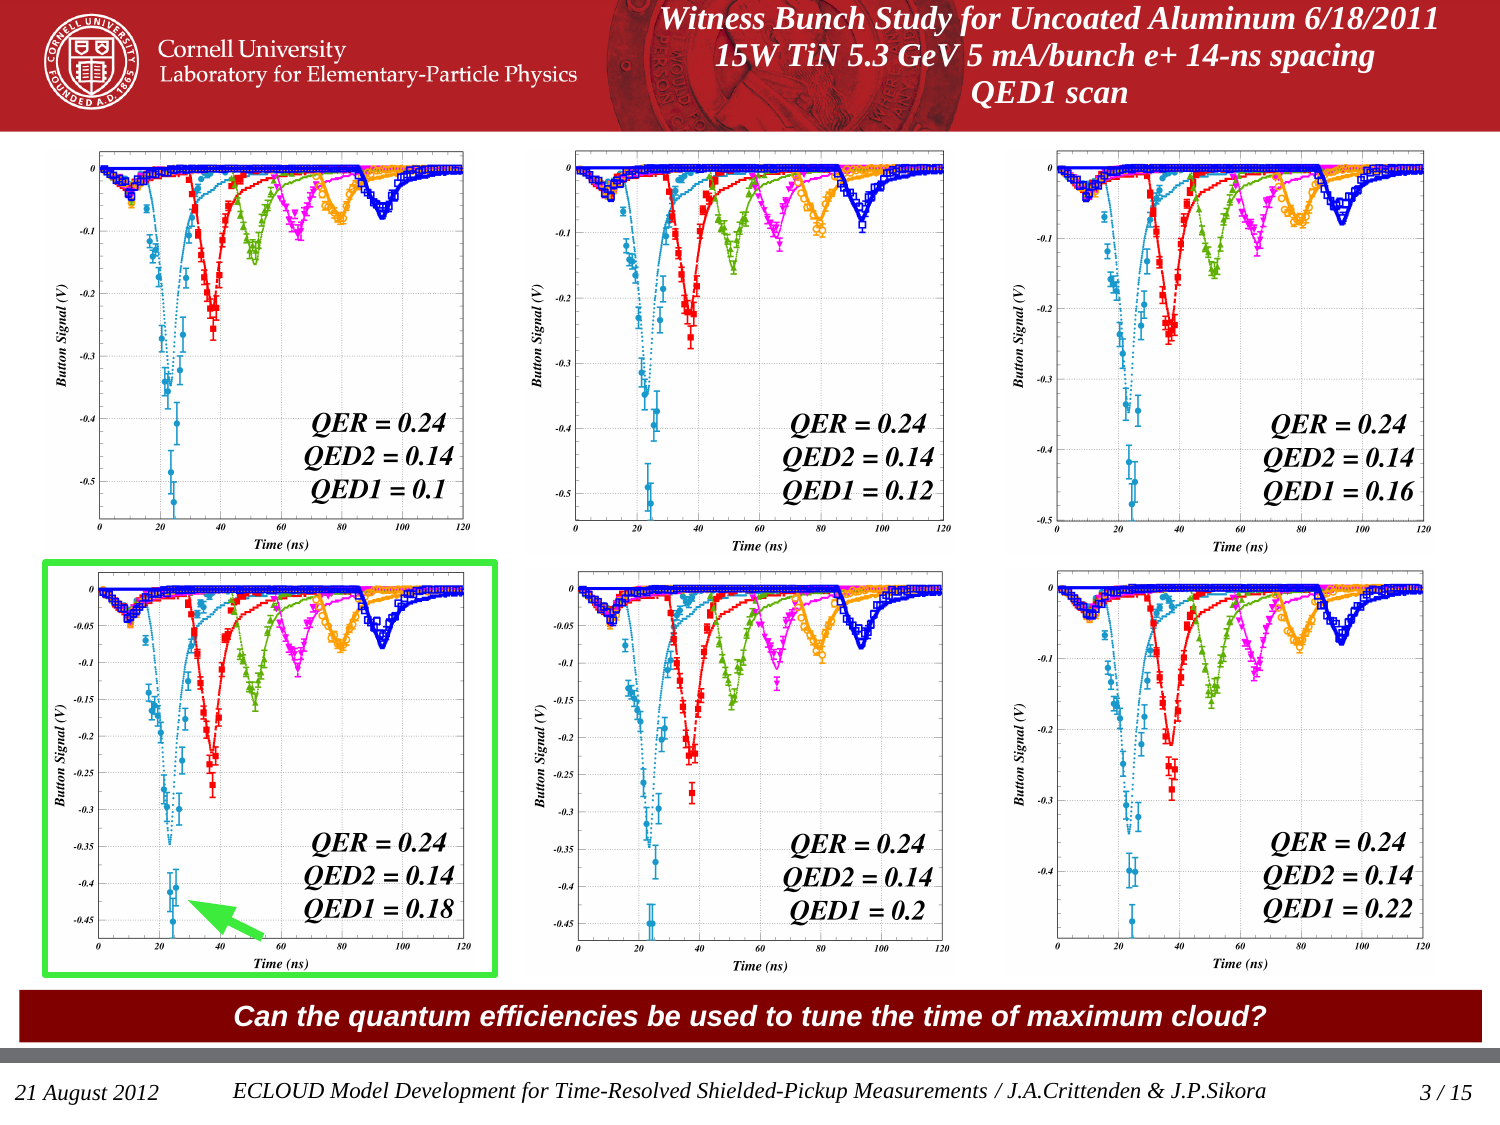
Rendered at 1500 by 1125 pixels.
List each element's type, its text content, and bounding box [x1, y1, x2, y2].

picture [1005, 569, 1434, 976]
picture [1005, 149, 1434, 555]
text_box Witness Bunch Study for Uncoated Aluminum 6/18/2011 15W TiN 5.3 GeV 5 mA/bunch e+ 14-ns spacing QED1 scan [600, 0, 1500, 136]
picture [525, 149, 954, 555]
picture [45, 149, 474, 555]
picture [0, 0, 600, 132]
text_box Can the quantum efficiencies be used to tune the time of maximum cloud? [19, 989, 1482, 1043]
picture [48, 569, 474, 972]
picture [525, 569, 954, 976]
